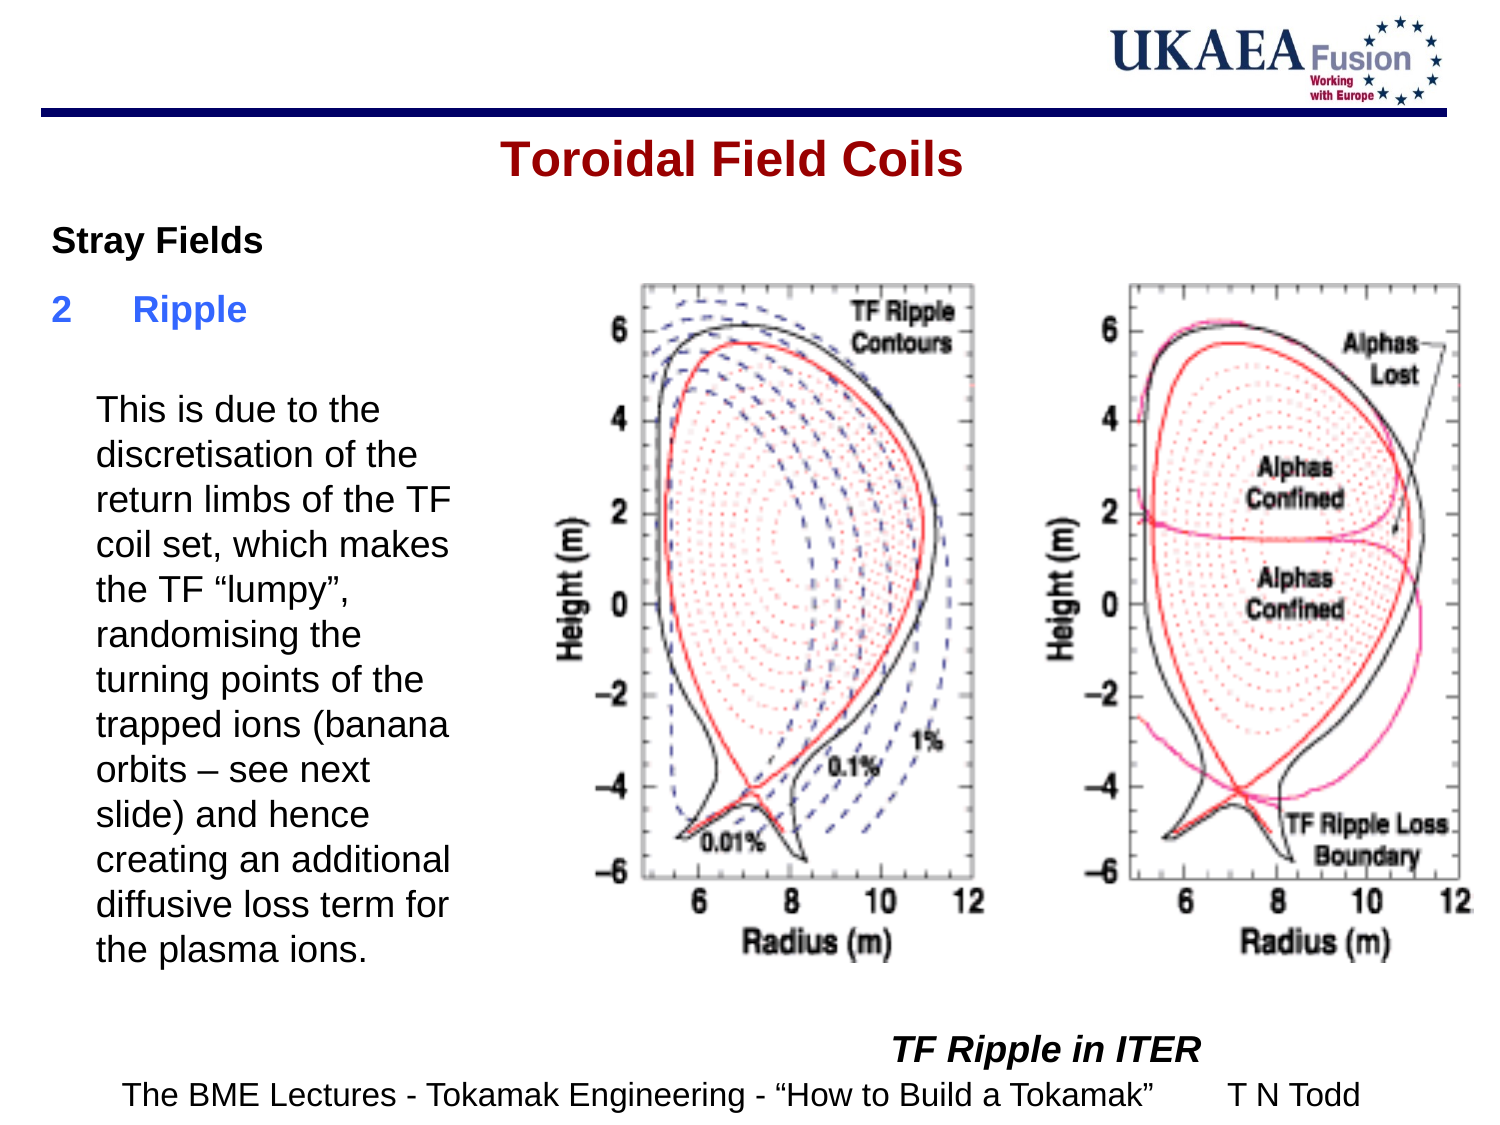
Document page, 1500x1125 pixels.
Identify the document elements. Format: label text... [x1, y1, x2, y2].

picture [1107, 15, 1443, 106]
text_box This is due to the discretisation of the return limbs of the TF coil set, which makes the TF “lumpy”, randomising the turning points of the trapped ions (banana orbits – see next slide) and hence creating an additional diffusive loss term for the plasma ions. [0, 377, 476, 1033]
text_box Stray Fields 2 Ripple [36, 208, 319, 338]
text_box Toroidal Field Coils [430, 119, 1034, 195]
text_box TF Ripple in ITER [875, 1017, 1217, 1078]
picture [548, 283, 1474, 963]
